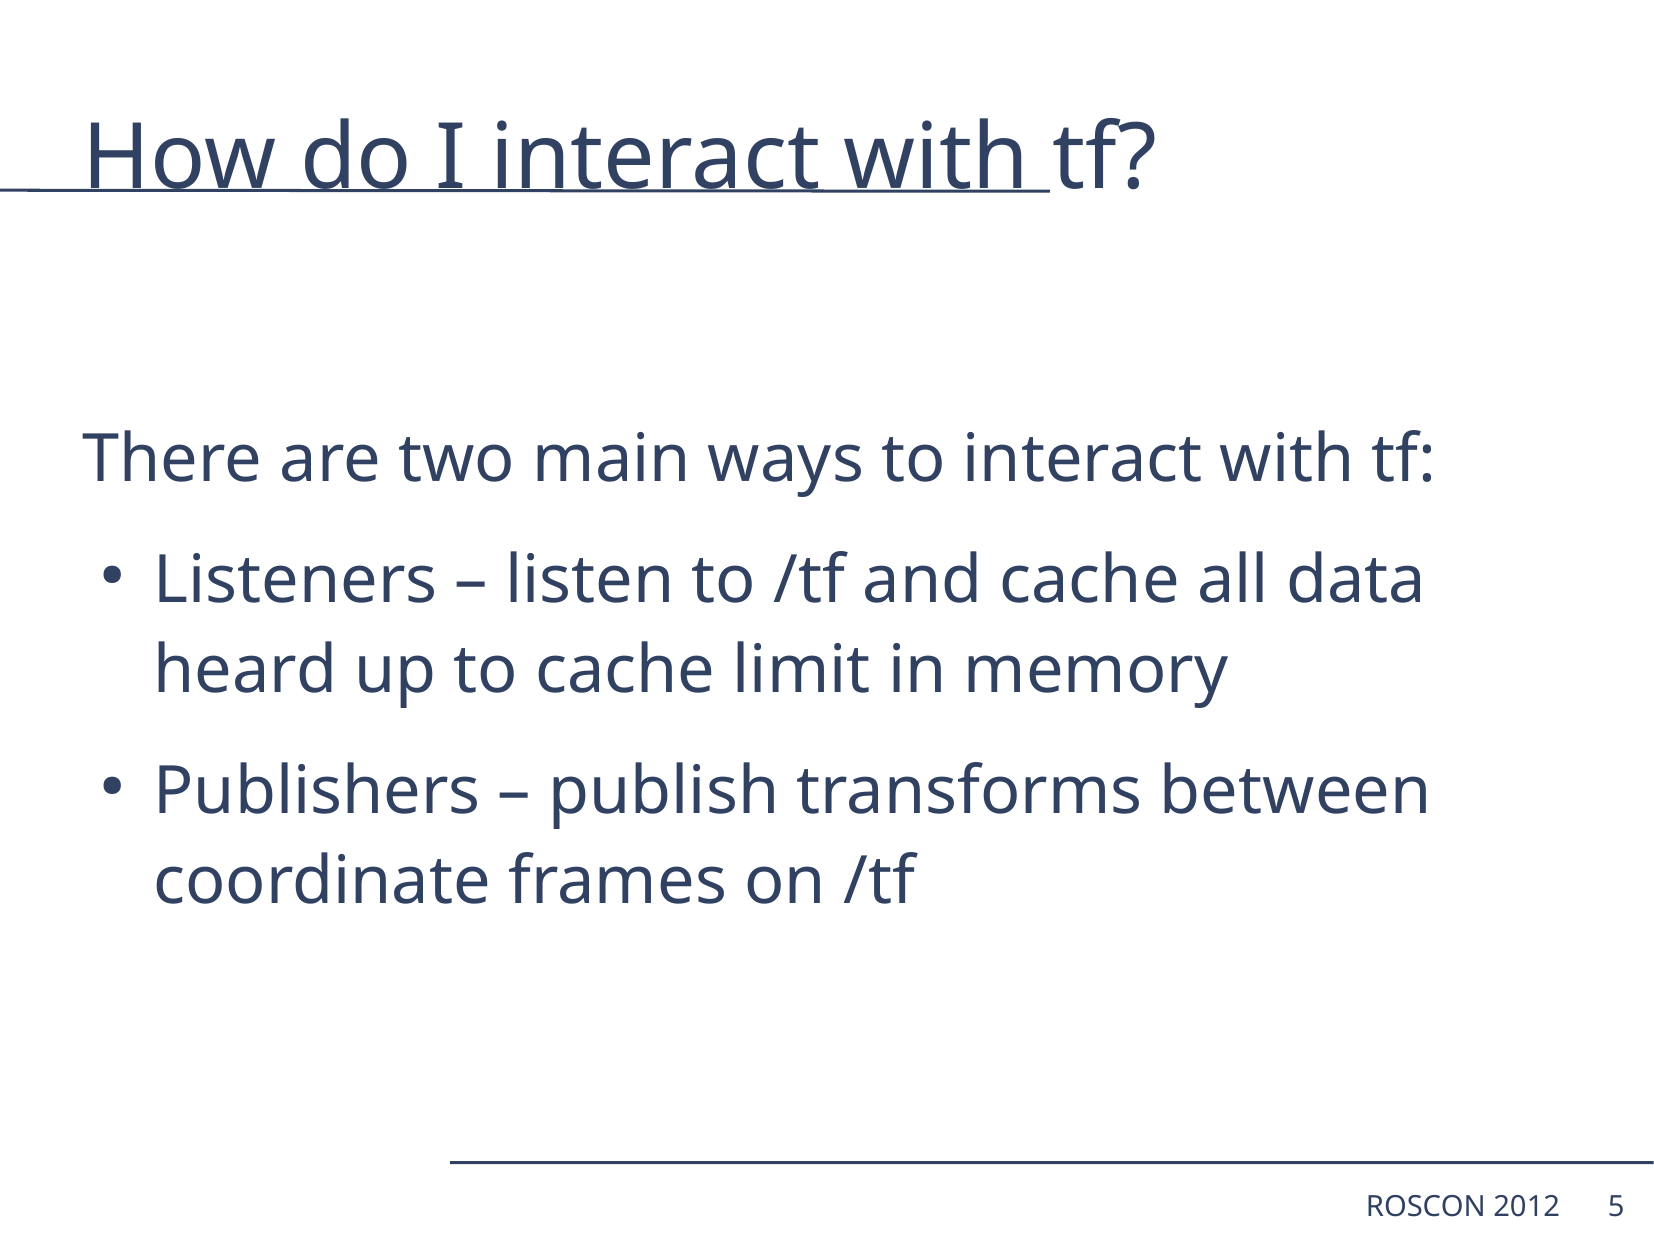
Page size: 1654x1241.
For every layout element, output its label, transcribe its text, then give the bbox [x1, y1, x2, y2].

list There are two main ways to interact with tf: Listeners – listen to /tf and cache all data heard up to cache limit in memory Publishers – publish transforms between coordinate frames on /tf [82, 290, 1571, 1109]
title How do I interact with tf? [82, 56, 1571, 250]
